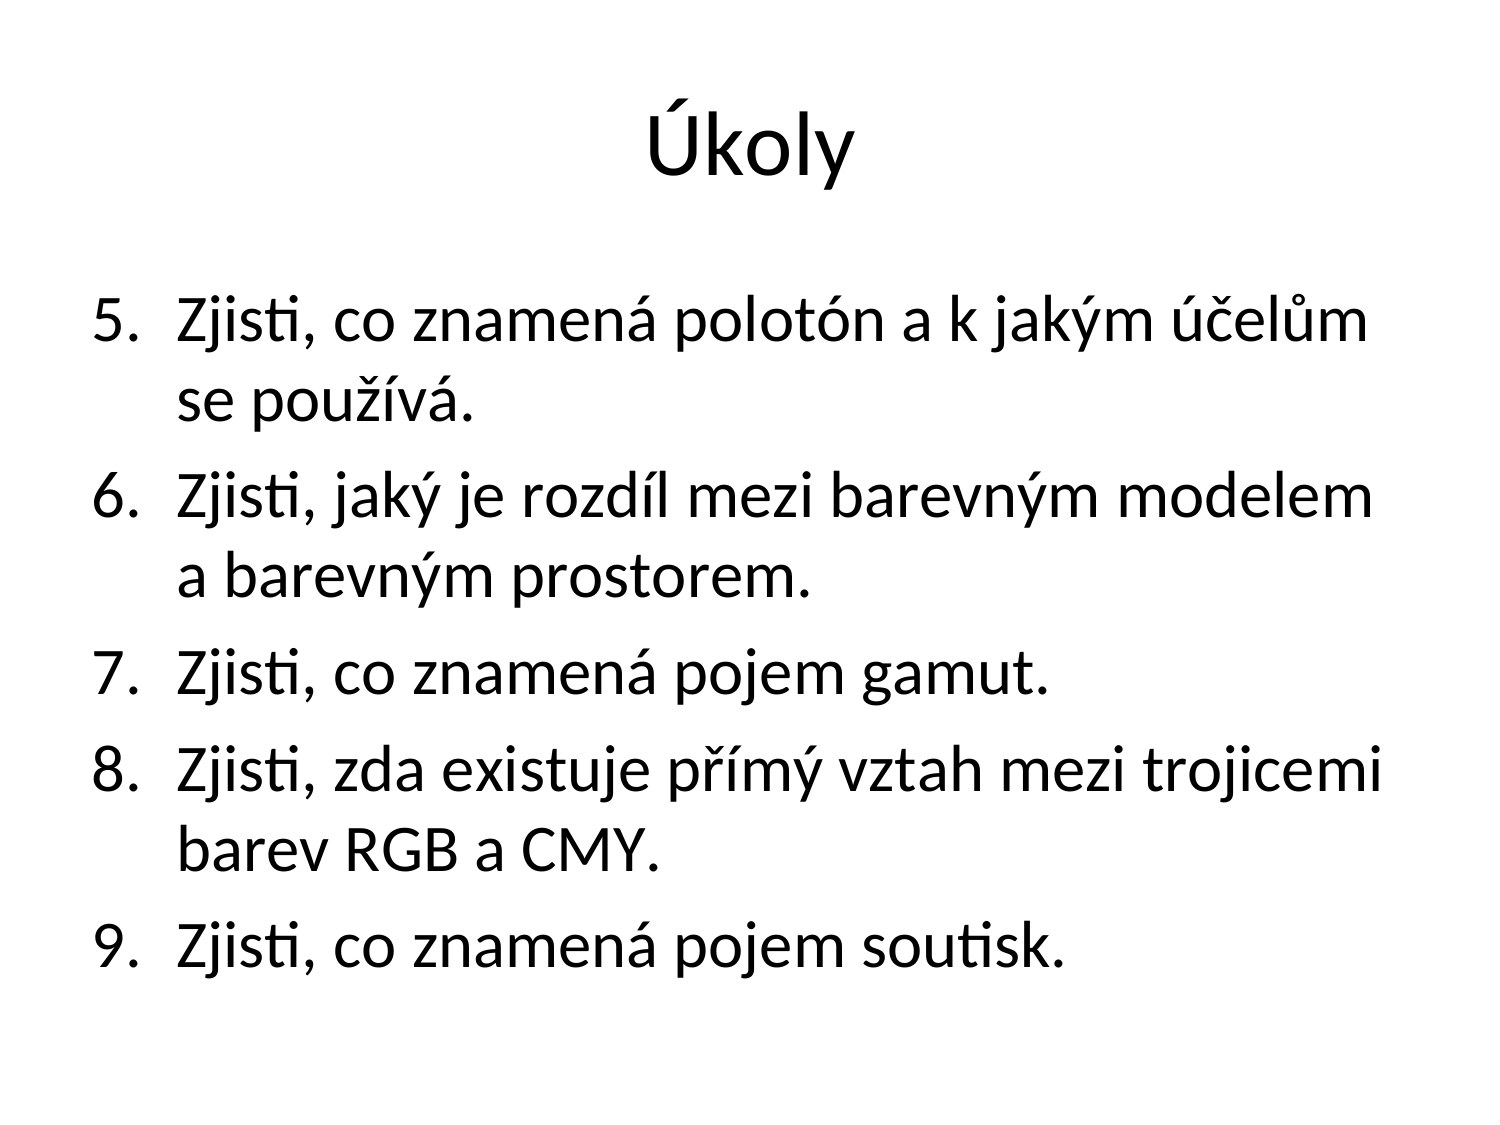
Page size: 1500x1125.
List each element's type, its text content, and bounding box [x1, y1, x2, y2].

list Zjisti, co znamená polotón a k jakým účelům se používá. Zjisti, jaký je rozdíl mezi barevným modelem a barevným prostorem. Zjisti, co znamená pojem gamut. Zjisti, zda existuje přímý vztah mezi trojicemi barev RGB a CMY. Zjisti, co znamená pojem soutisk. [76, 267, 1427, 1125]
title Úkoly [75, 45, 1426, 233]
